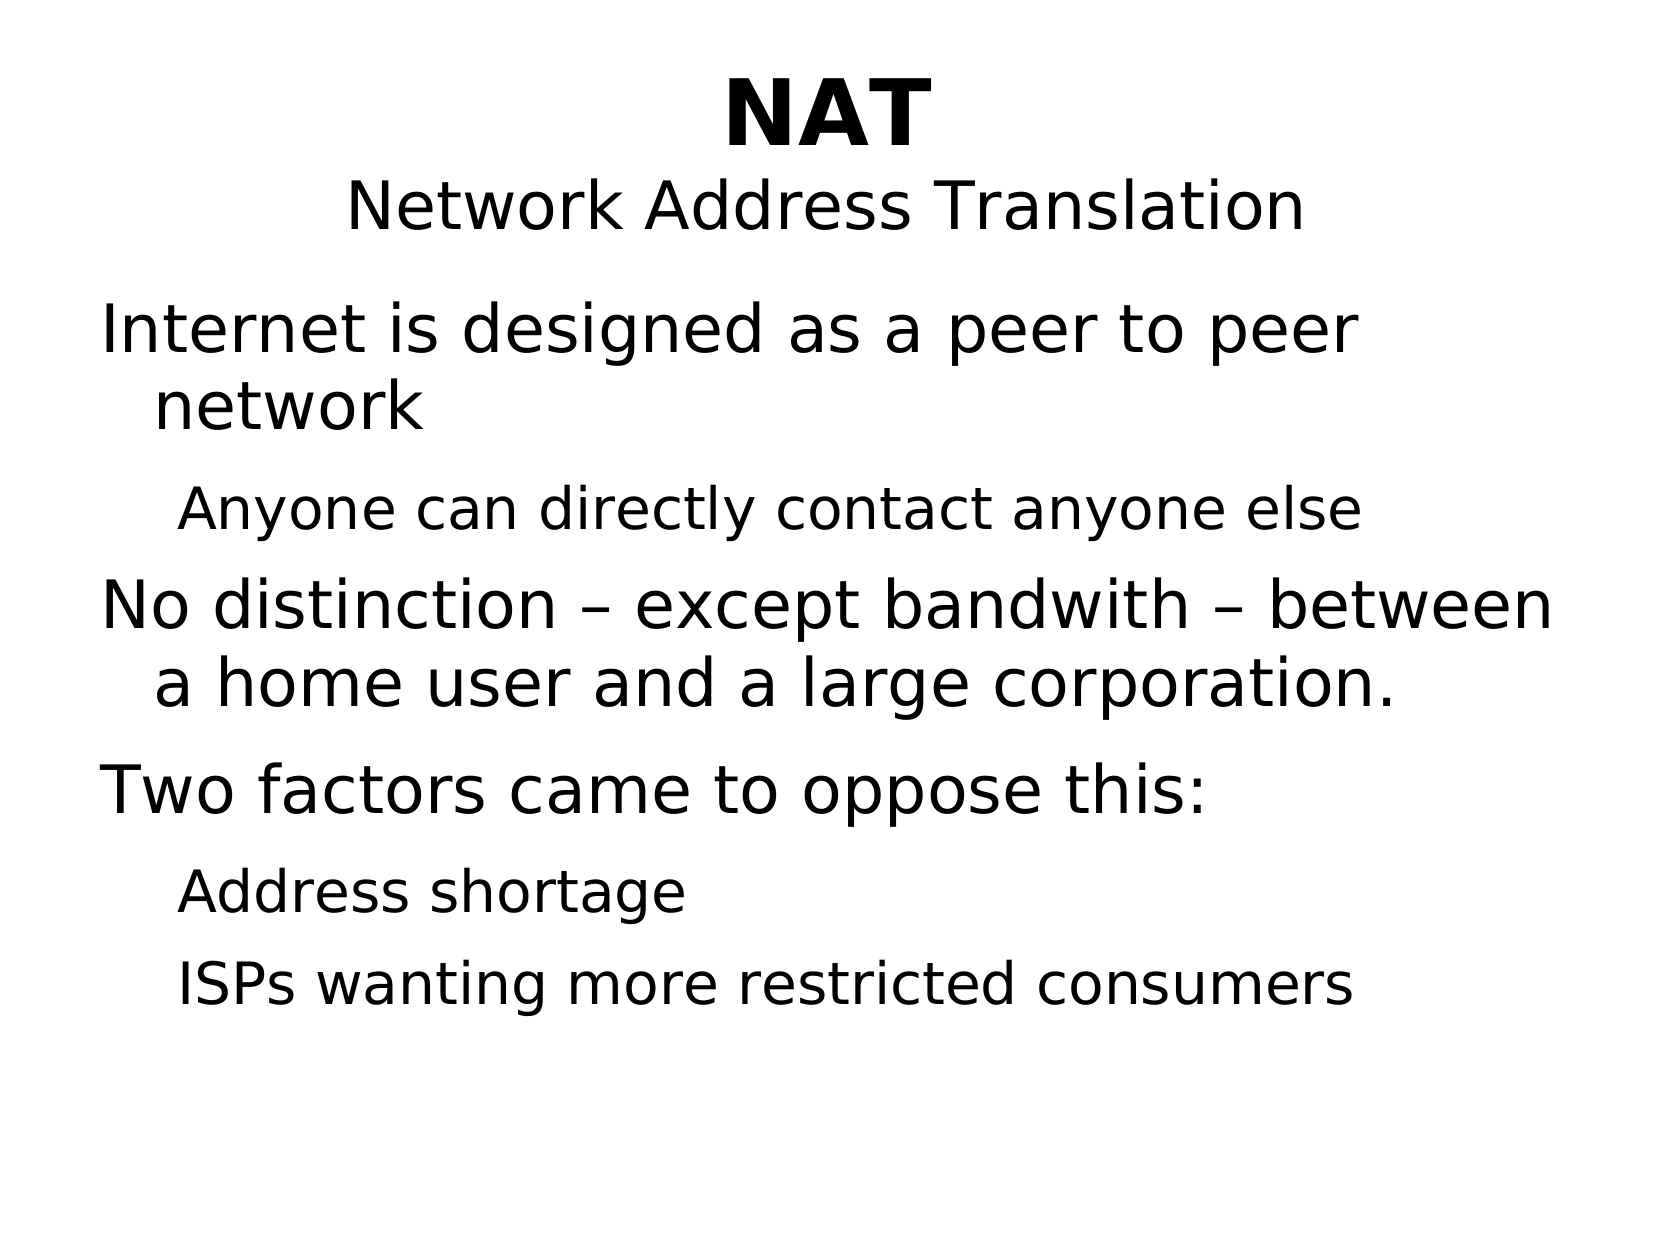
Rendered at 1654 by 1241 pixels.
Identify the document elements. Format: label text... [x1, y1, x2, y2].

list Internet is designed as a peer to peer network Anyone can directly contact anyone else No distinction – except bandwith – between a home user and a large corporation. Two factors came to oppose this: Address shortage ISPs wanting more restricted consumers [82, 290, 1571, 1096]
title NAT Network Address Translation [82, 56, 1571, 250]
